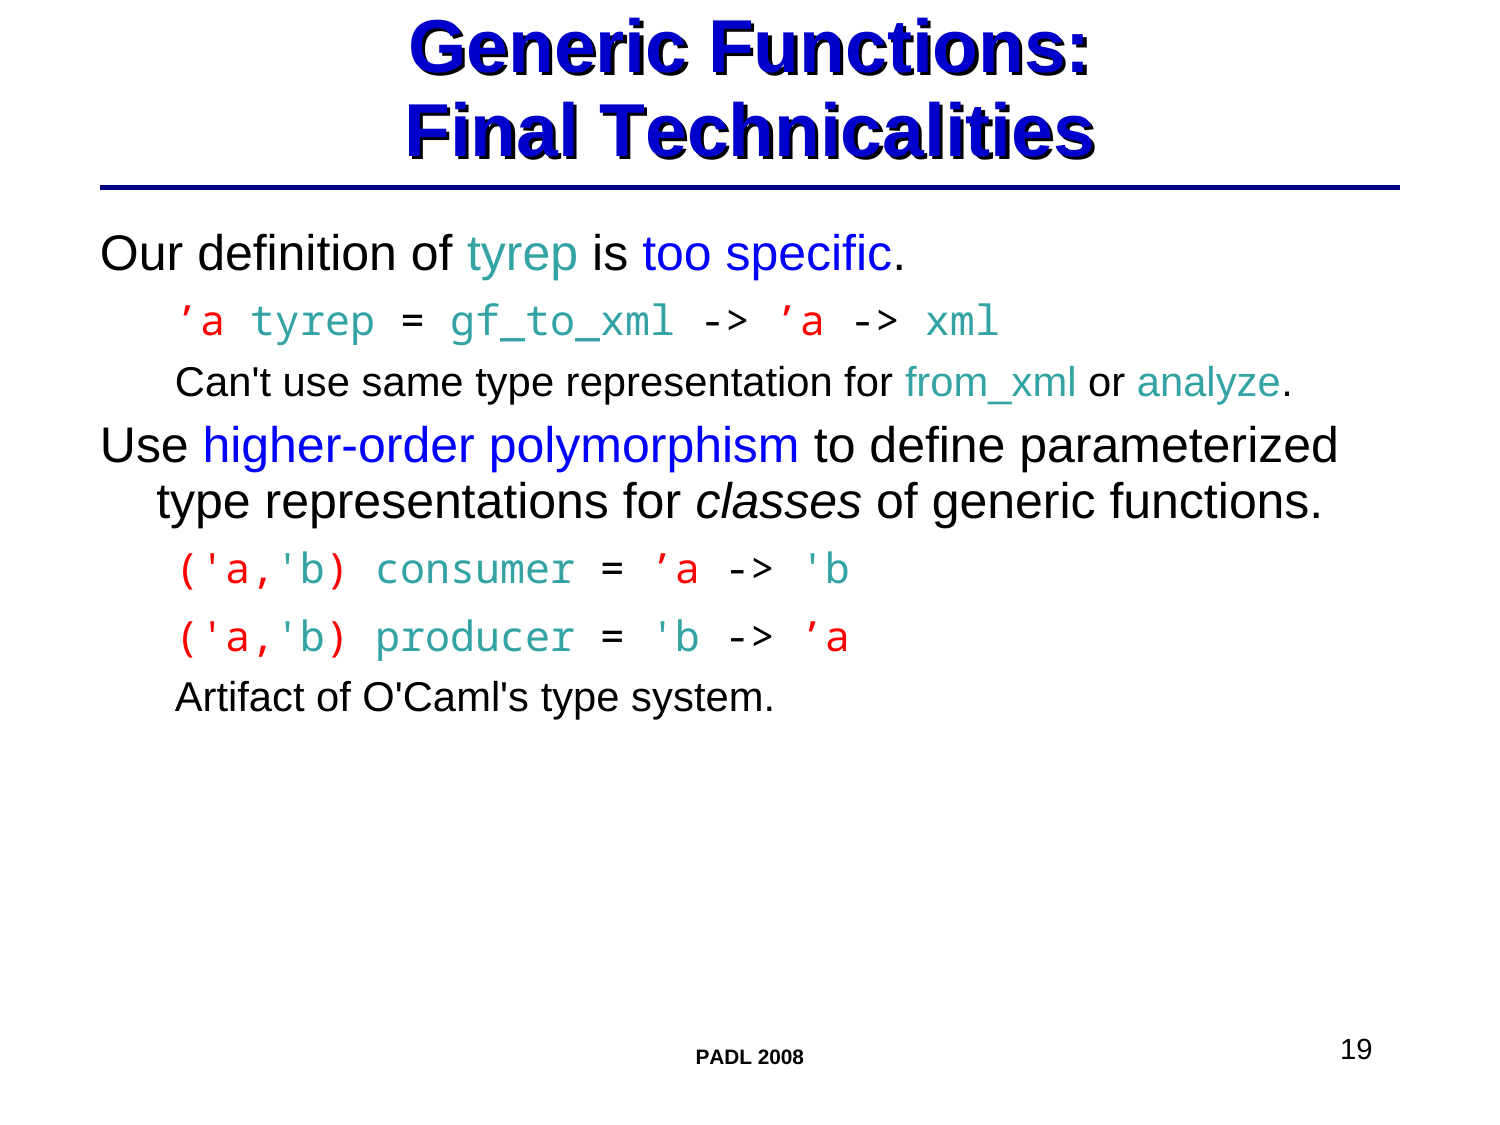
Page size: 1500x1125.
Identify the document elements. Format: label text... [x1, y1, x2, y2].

title Generic Functions: Final Technicalities [99, 0, 1401, 179]
list Our definition of tyrep is too specific. ’a tyrep = gf_to_xml -> ’a -> xml Can't use same type representation for from_xml or analyze. Use higher-order polymorphism to define parameterized type representations for classes of generic functions. ('a,'b) consumer = ’a -> 'b ('a,'b) producer = 'b -> ’a Artifact of O'Caml's type system. [99, 224, 1375, 986]
